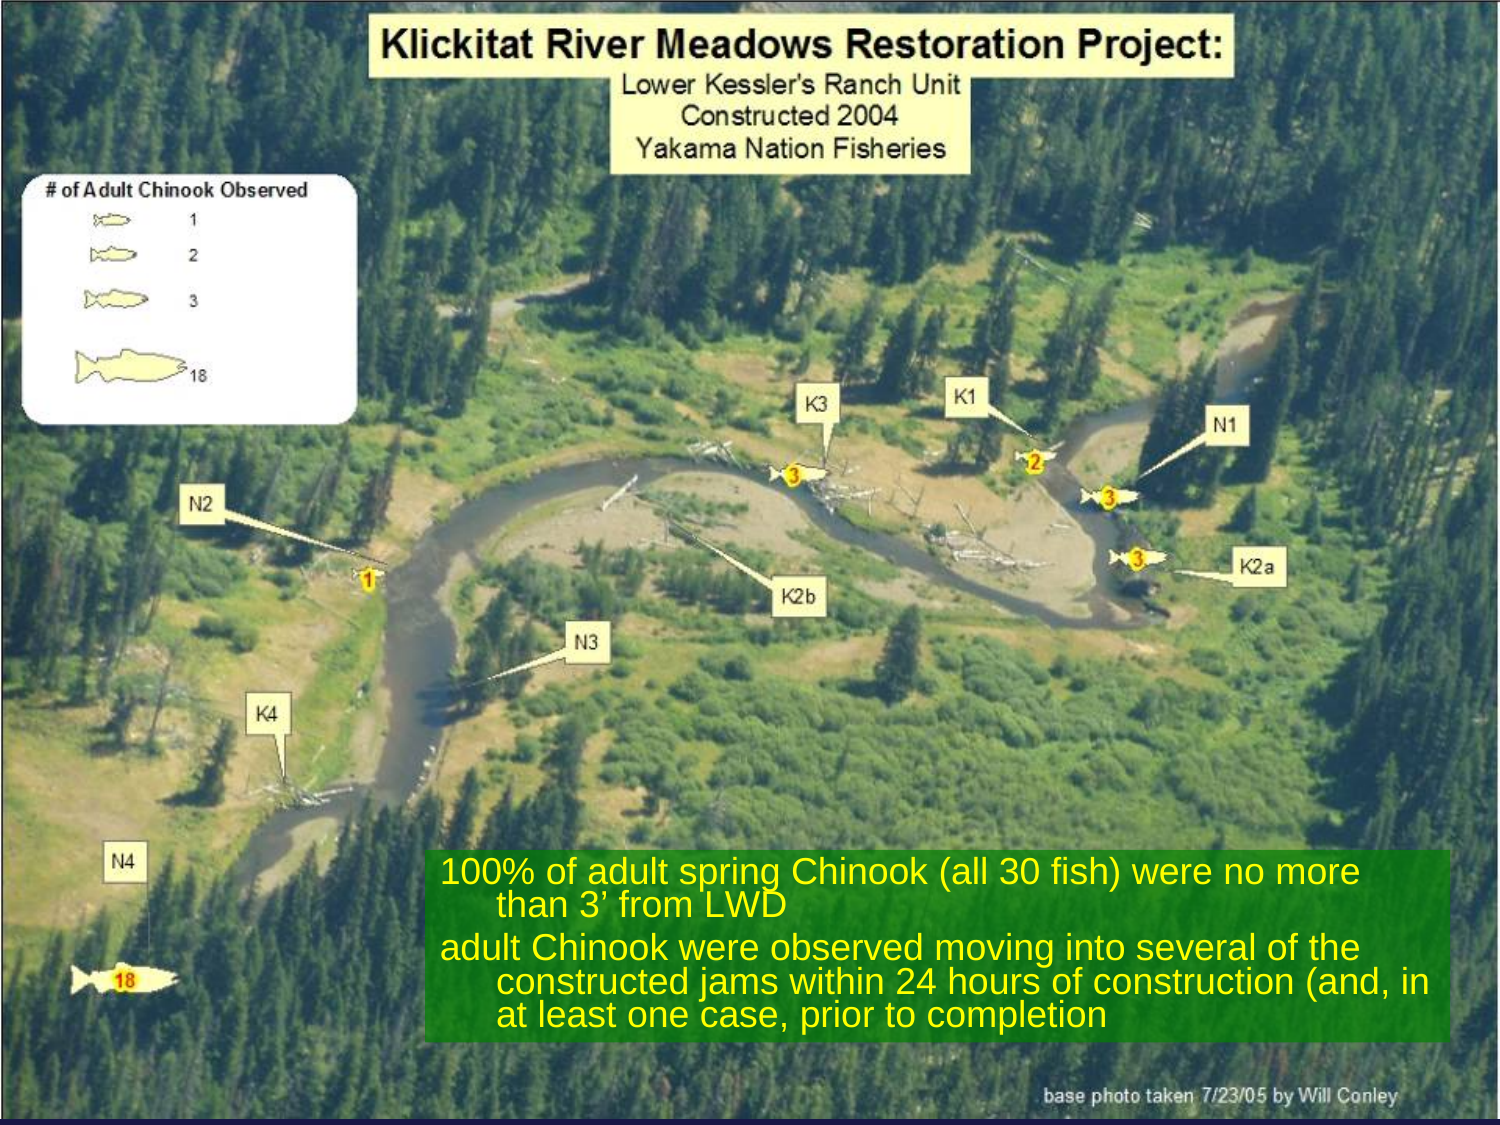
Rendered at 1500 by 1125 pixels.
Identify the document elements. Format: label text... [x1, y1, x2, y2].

text_box 100% of adult spring Chinook (all 30 fish) were no more than 3’ from LWD adult Chinook were observed moving into several of the constructed jams within 24 hours of construction (and, in at least one case, prior to completion [425, 849, 1451, 1043]
picture [0, 0, 1500, 1120]
